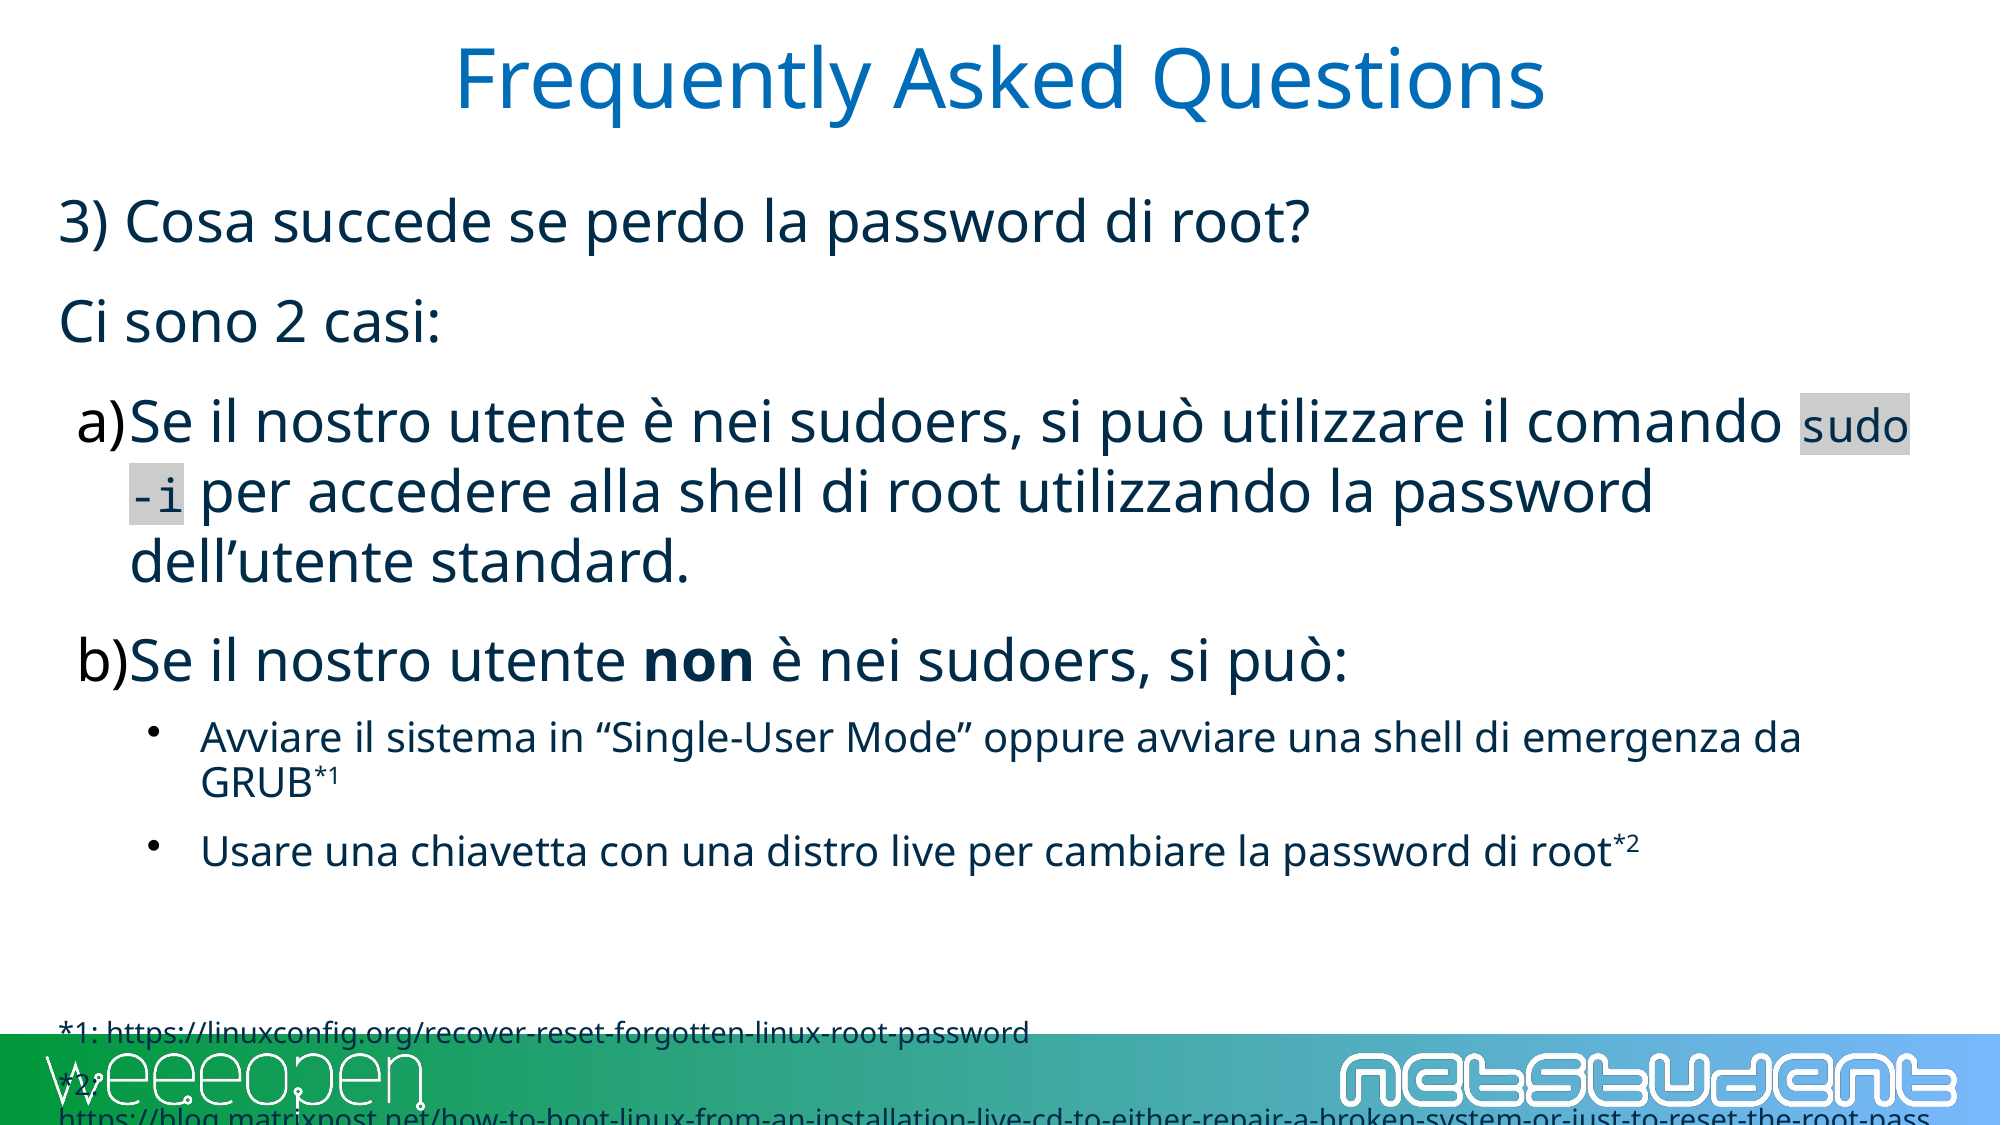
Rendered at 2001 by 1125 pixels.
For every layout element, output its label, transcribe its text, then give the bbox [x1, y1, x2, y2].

picture [1340, 1053, 1957, 1107]
picture [81, 1116, 89, 1123]
picture [242, 1116, 249, 1123]
picture [406, 1116, 414, 1121]
picture [102, 1116, 111, 1123]
list 3) Cosa succede se perdo la password di root? Ci sono 2 casi: Se il nostro utente è nei sudoers, si può utilizzare il comando sudo -i per accedere alla shell di root utilizzando la password dell’utente standard. Se il nostro utente non è nei sudoers, si può: Avviare il sistema in “Single-User Mode” oppure avviare una shell di emergenza da GRUB*1 Usare una chiavetta con una distro live per cambiare la password di root*2 *1: https://linuxconfig.org/recover-reset-forgotten-linux-root-password *2: https://blog.matrixpost.net/how-to-boot-linux-from-an-installation-live-cd-to-either-repair-a-broken-system-or-just-to-reset-the-root-password/ [43, 177, 1959, 1010]
picture [188, 1116, 197, 1123]
picture [232, 1116, 239, 1123]
picture [45, 1053, 425, 1123]
picture [340, 1116, 347, 1123]
picture [205, 1116, 214, 1123]
picture [389, 1116, 397, 1123]
title Frequently Asked Questions [43, 29, 1959, 177]
picture [163, 1116, 171, 1123]
picture [323, 1116, 330, 1123]
picture [63, 1116, 71, 1123]
